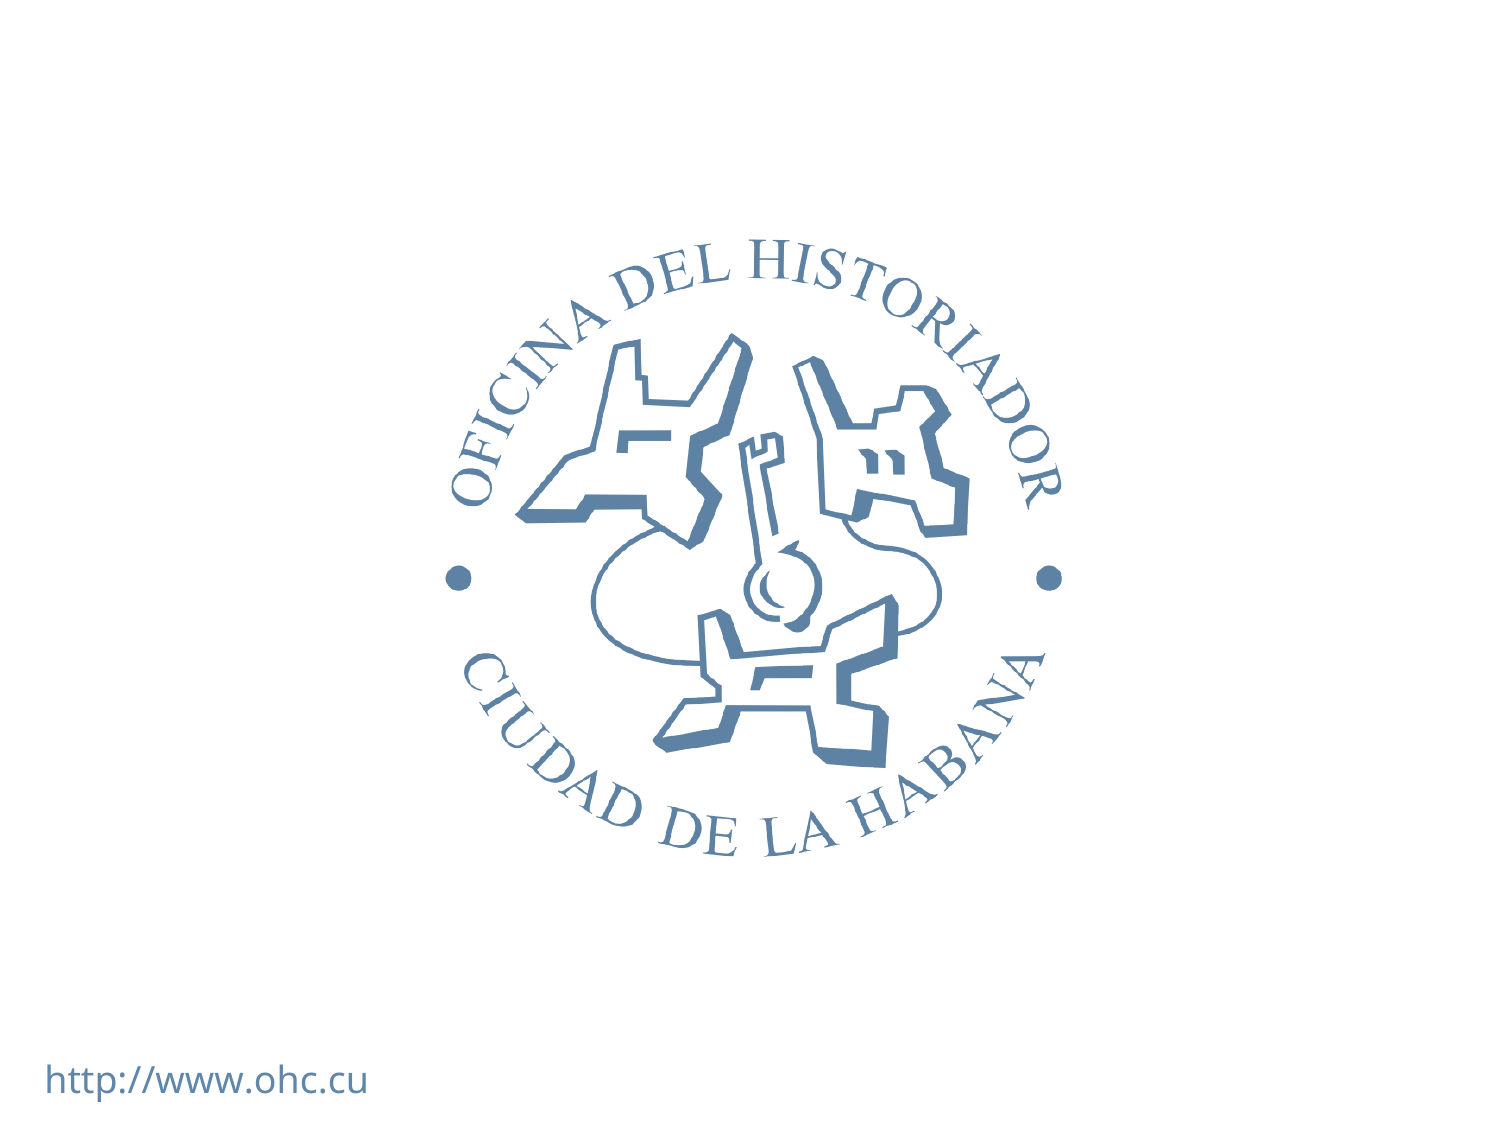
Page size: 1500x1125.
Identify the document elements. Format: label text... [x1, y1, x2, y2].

picture [445, 239, 1062, 857]
text_box http://www.ohc.cu [6, 1045, 408, 1106]
